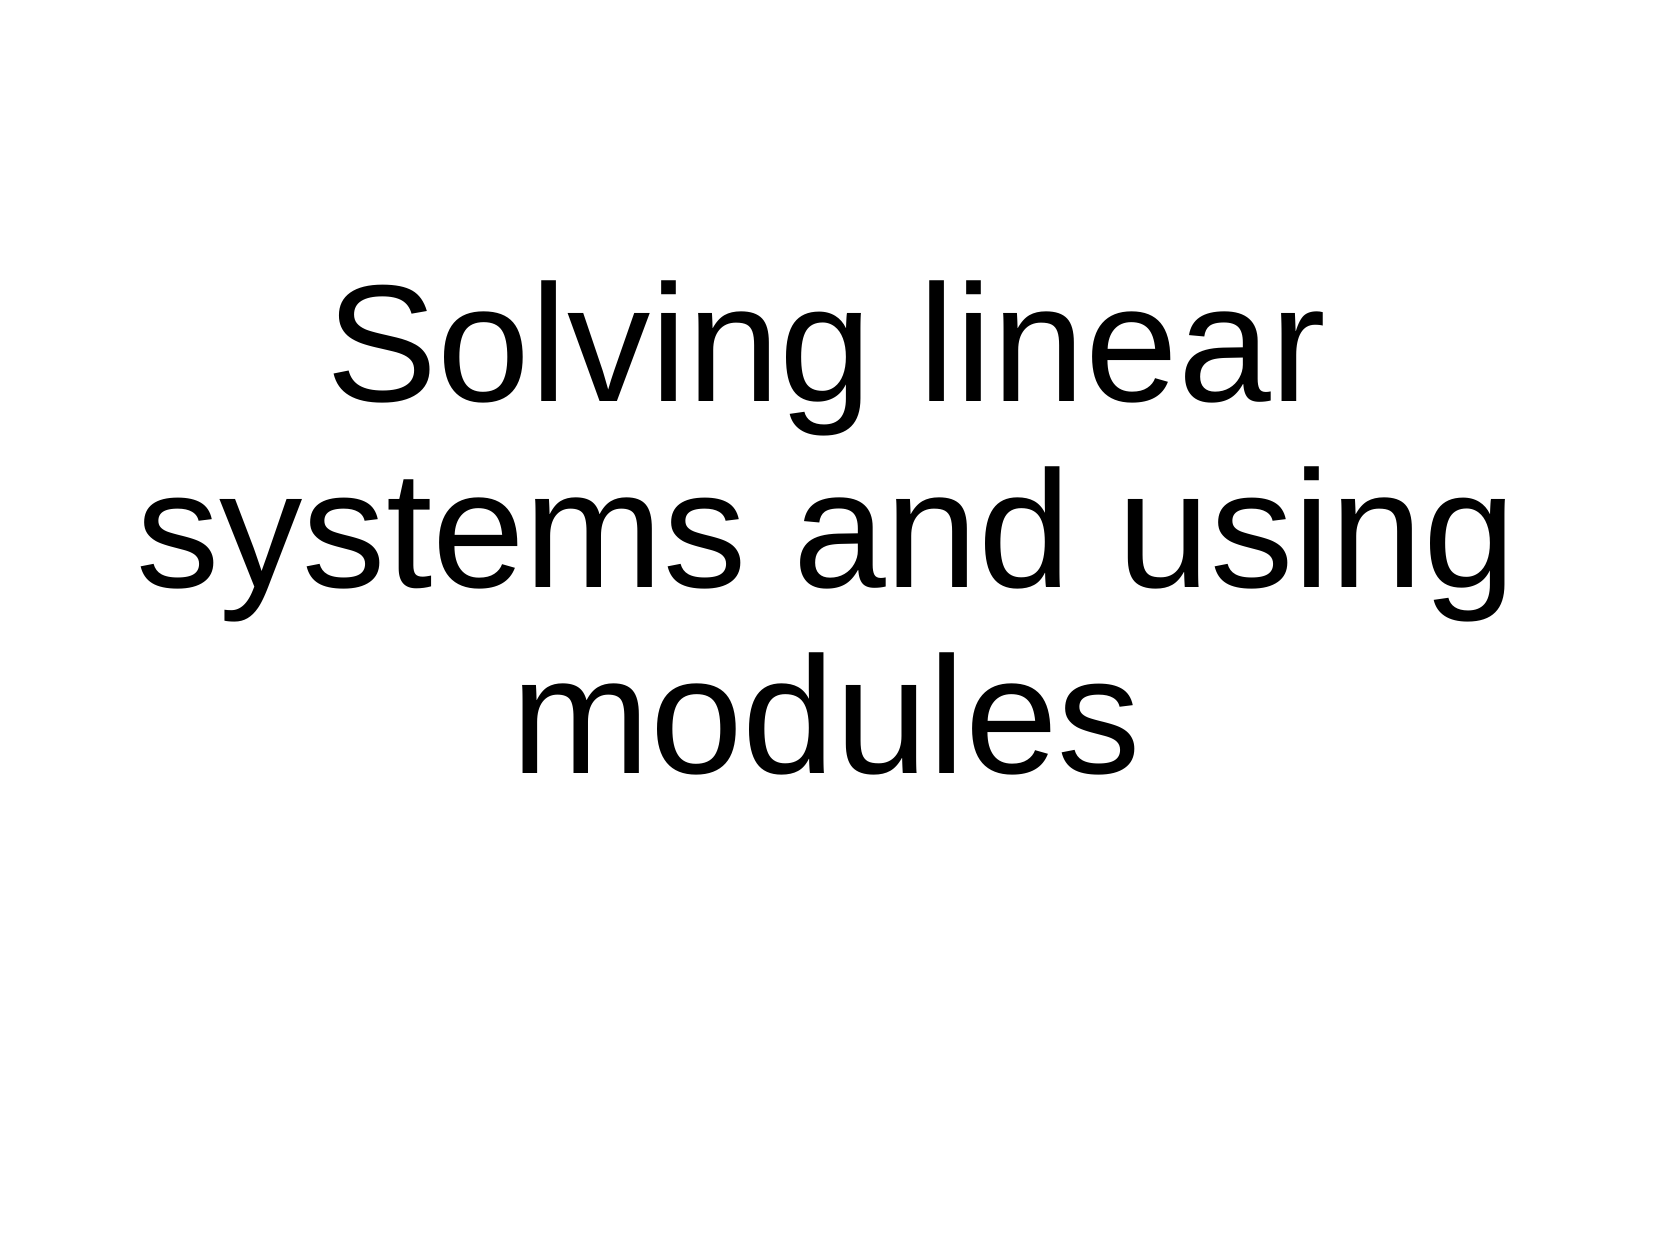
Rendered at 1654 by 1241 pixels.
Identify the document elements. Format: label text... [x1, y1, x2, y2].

subtitle Solving linear systems and using modules [82, 49, 1571, 1010]
